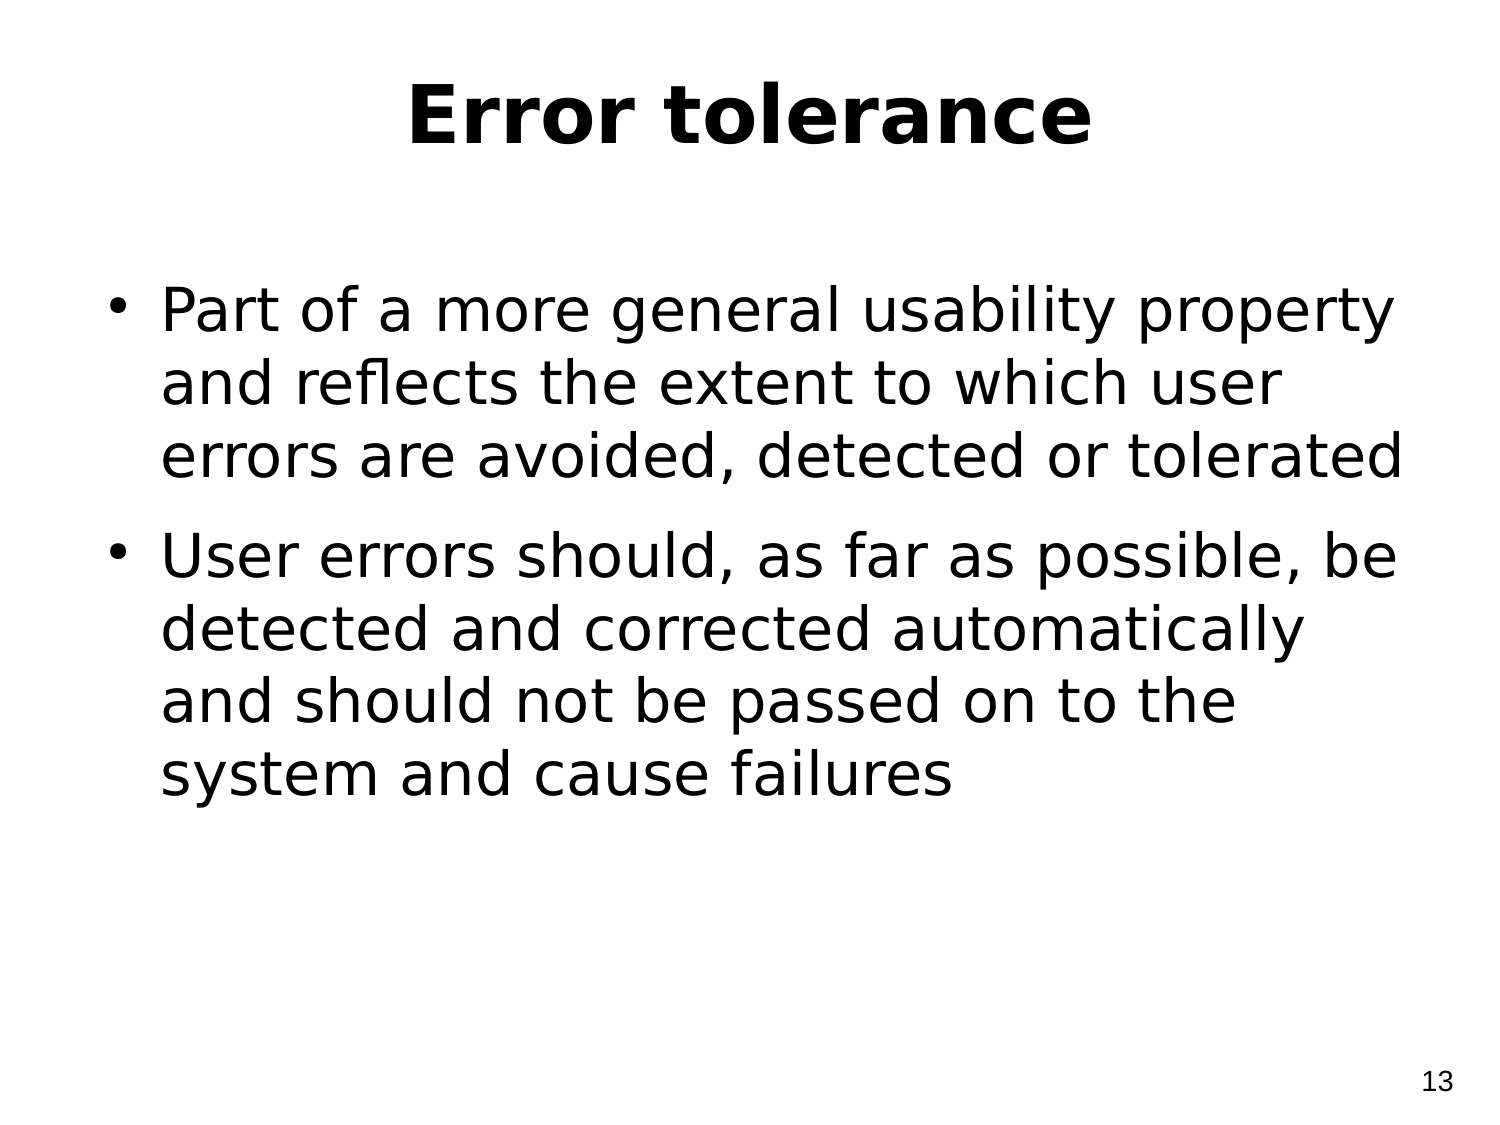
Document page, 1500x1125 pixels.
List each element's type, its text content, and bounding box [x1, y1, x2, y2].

list Part of a more general usability property and reflects the extent to which user errors are avoided, detected or tolerated User errors should, as far as possible, be detected and corrected automatically and should not be passed on to the system and cause failures [75, 263, 1425, 916]
title Error tolerance [75, 44, 1425, 177]
